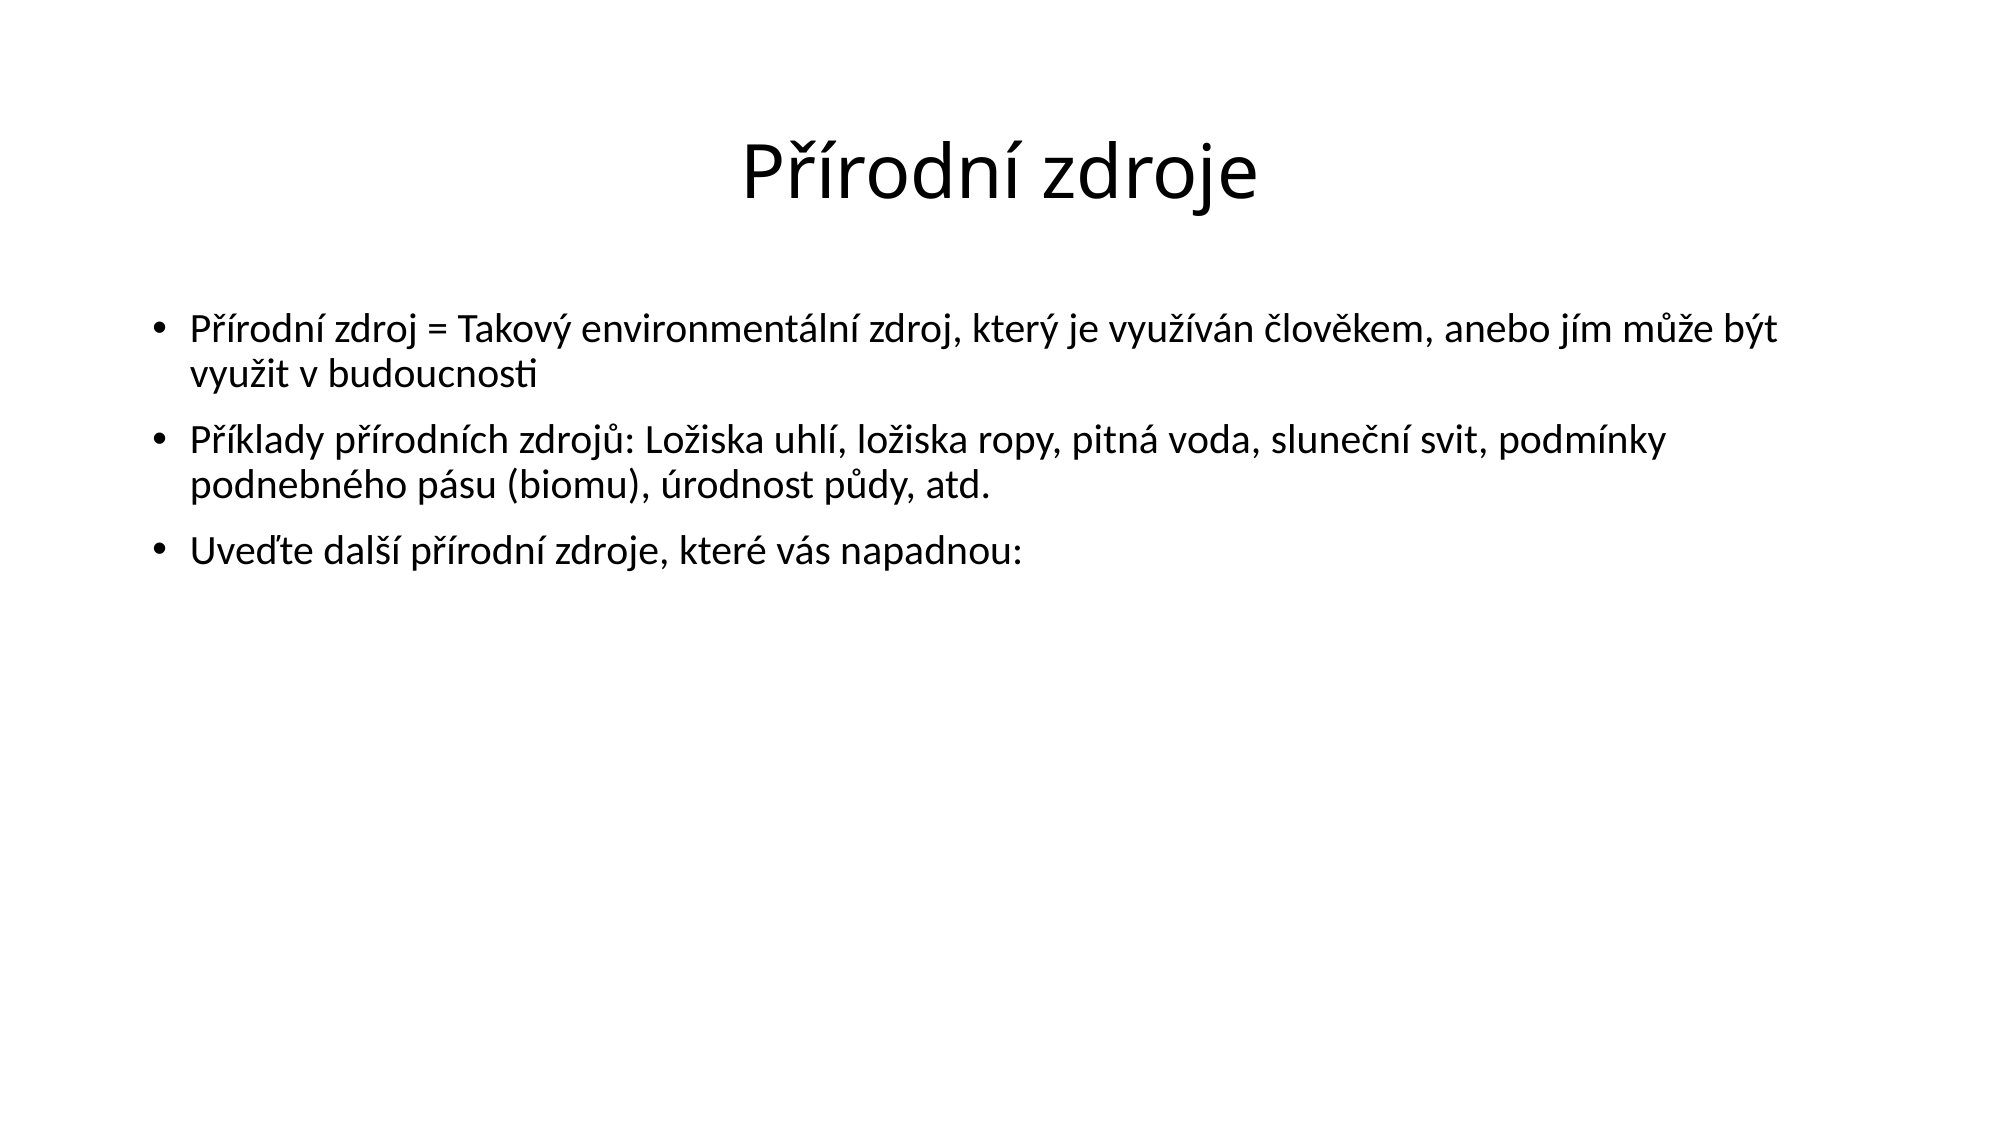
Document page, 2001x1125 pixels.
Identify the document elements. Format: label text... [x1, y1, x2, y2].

list Přírodní zdroj = Takový environmentální zdroj, který je využíván člověkem, anebo jím může být využit v budoucnosti Příklady přírodních zdrojů: Ložiska uhlí, ložiska ropy, pitná voda, sluneční svit, podmínky podnebného pásu (biomu), úrodnost půdy, atd. Uveďte další přírodní zdroje, které vás napadnou: [137, 299, 1863, 1014]
title Přírodní zdroje [137, 59, 1863, 278]
